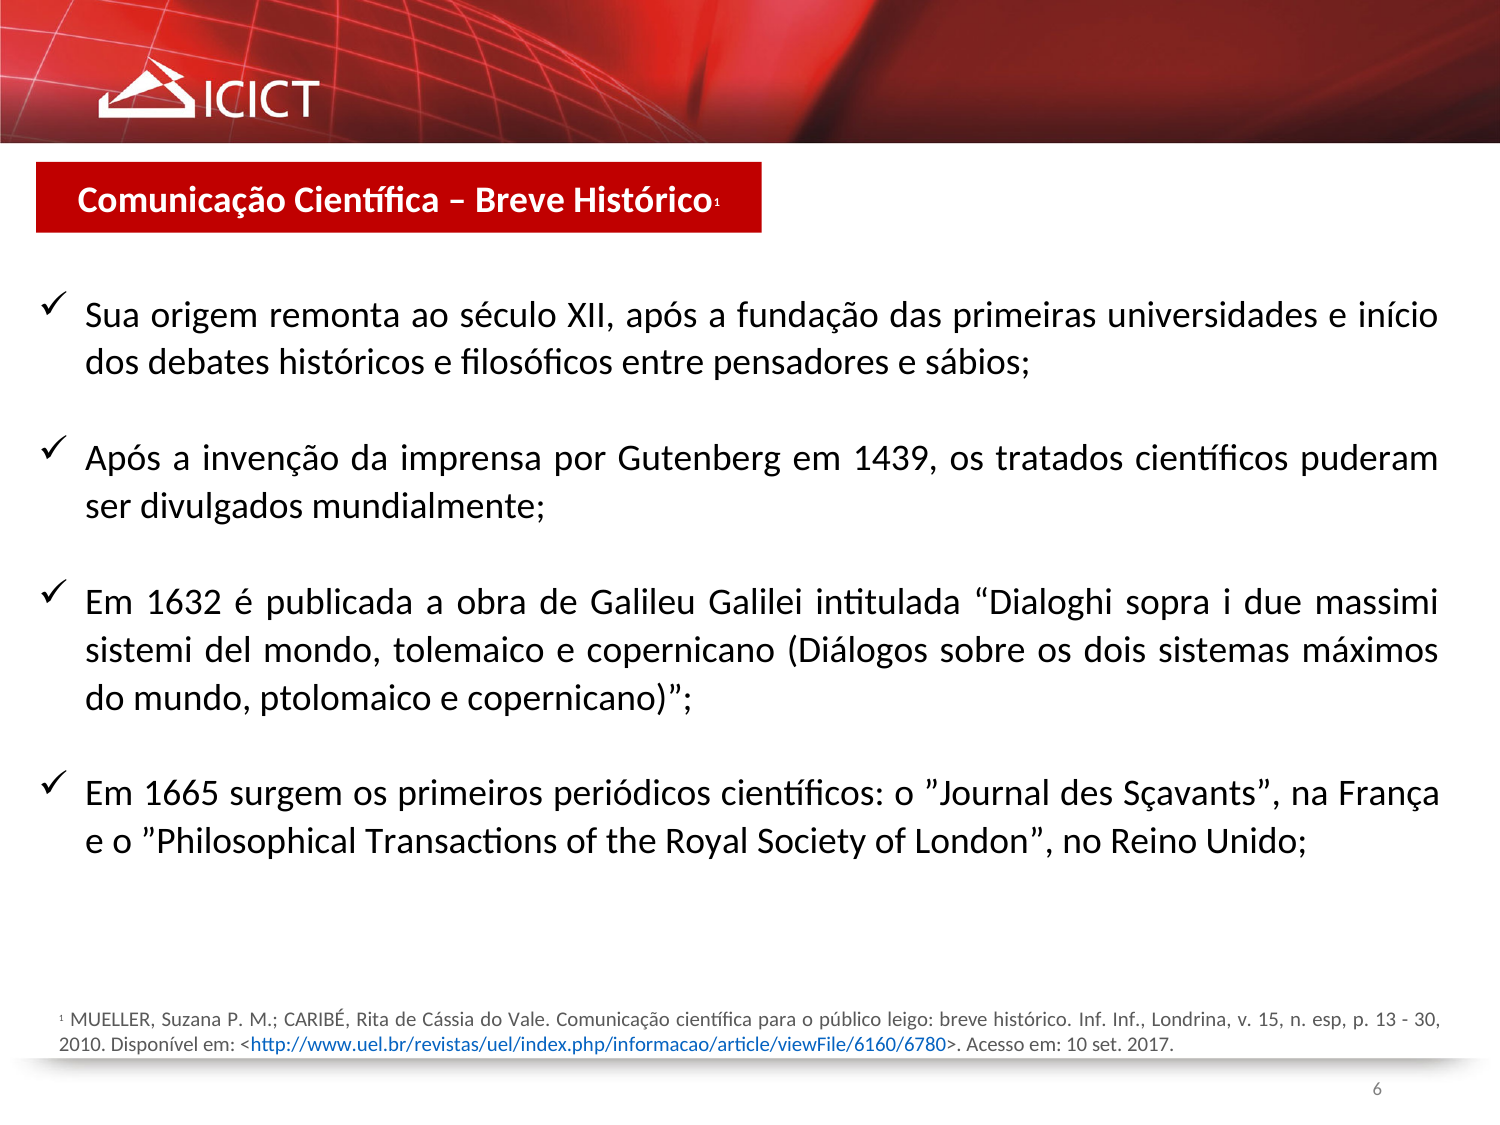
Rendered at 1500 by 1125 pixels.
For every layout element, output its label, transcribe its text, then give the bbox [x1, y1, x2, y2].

text_box <número> [1059, 1064, 1397, 1118]
text_box 1 MUELLER, Suzana P. M.; CARIBÉ, Rita de Cássia do Vale. Comunicação científica para o público leigo: breve histórico. Inf. Inf., Londrina, v. 15, n. esp, p. 13 - 30, 2010. Disponível em: <http://www.uel.br/revistas/uel/index.php/informacao/article/viewFile/6160/6780>. Acesso em: 10 set. 2017. [44, 998, 1456, 1064]
text_box Comunicação Científica – Breve Histórico1 [36, 161, 762, 233]
text_box Sua origem remonta ao século XII, após a fundação das primeiras universidades e início dos debates históricos e filosóficos entre pensadores e sábios; Após a invenção da imprensa por Gutenberg em 1439, os tratados científicos puderam ser divulgados mundialmente; Em 1632 é publicada a obra de Galileu Galilei intitulada “Dialoghi sopra i due massimi sistemi del mondo, tolemaico e copernicano (Diálogos sobre os dois sistemas máximos do mundo, ptolomaico e copernicano)”; Em 1665 surgem os primeiros periódicos científicos: o ”Journal des Sçavants”, na França e o ”Philosophical Transactions of the Royal Society of London”, no Reino Unido; [23, 278, 1456, 917]
picture [0, 0, 1500, 1125]
